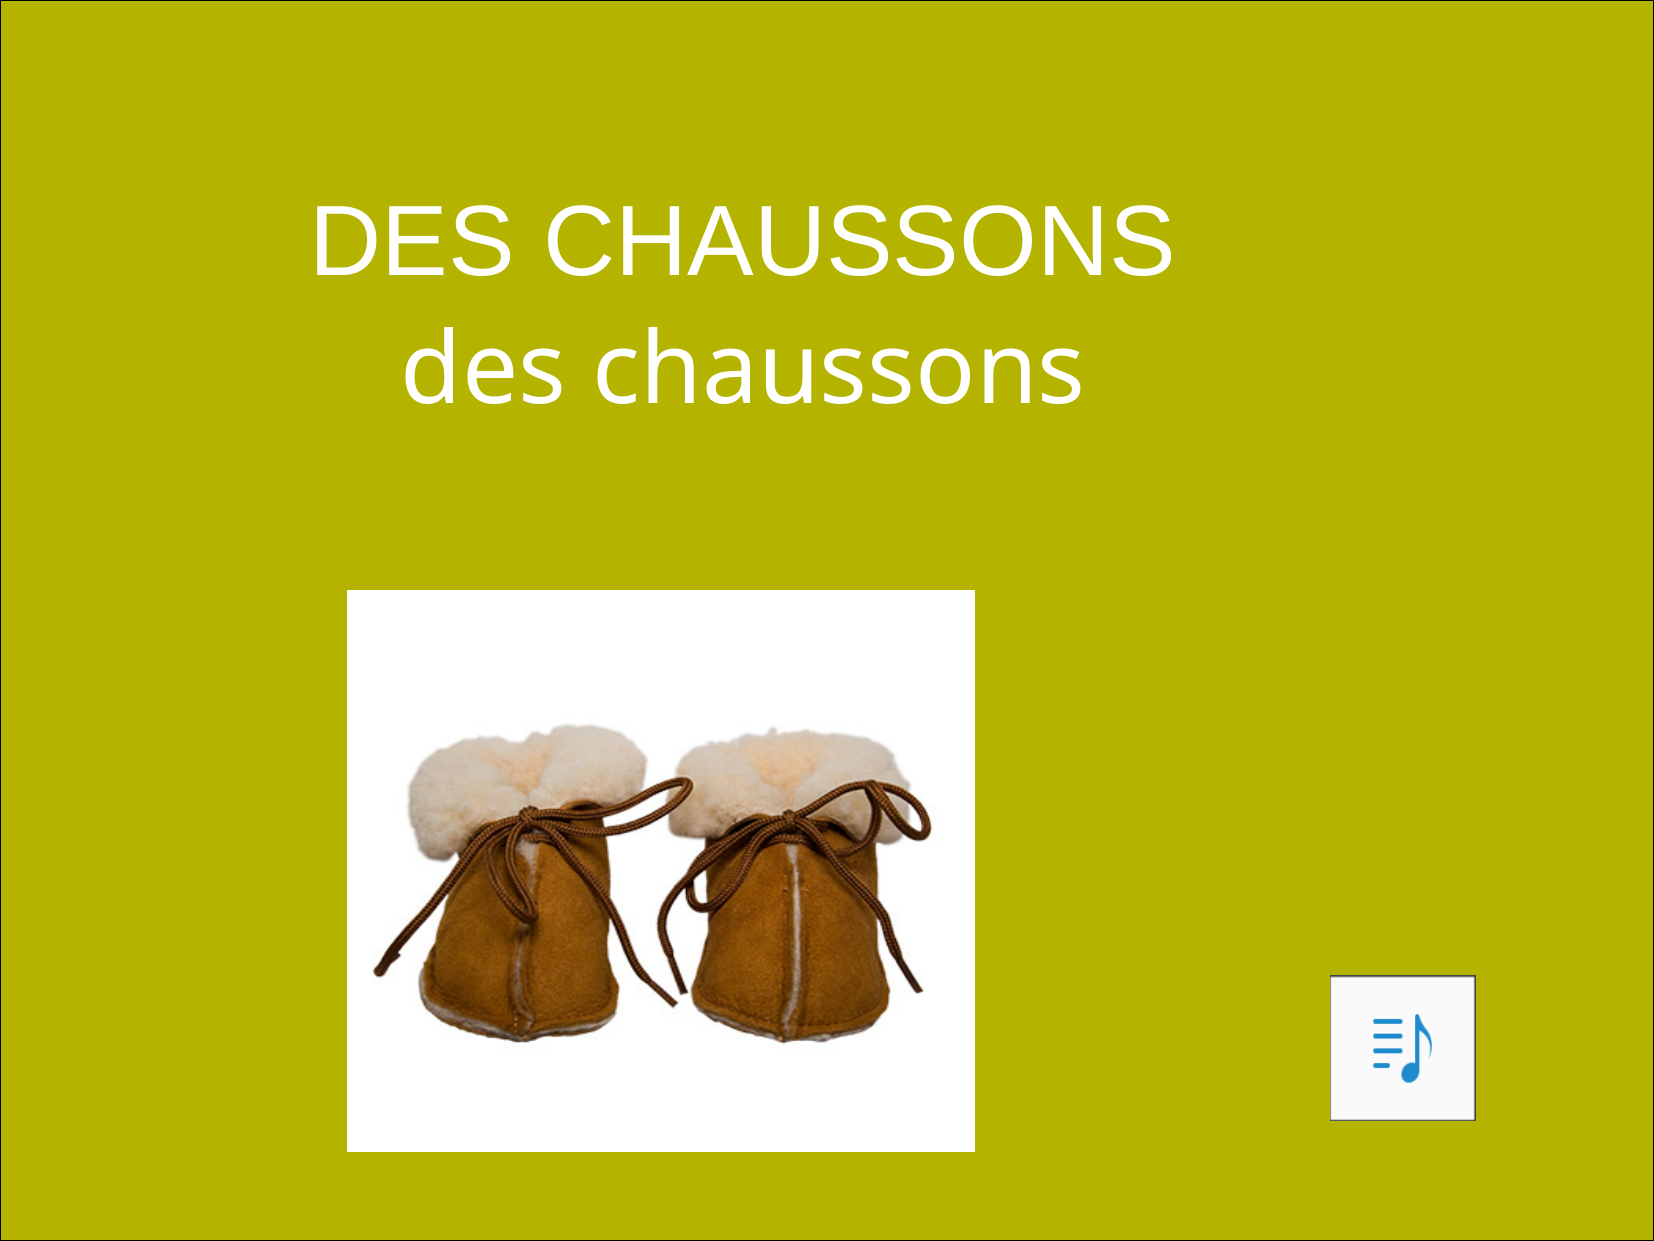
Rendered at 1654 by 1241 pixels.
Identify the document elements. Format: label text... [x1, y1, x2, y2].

text_box DES CHAUSSONS des chaussons [295, 177, 1270, 542]
text_box [0, 0, 1654, 1241]
picture [347, 590, 975, 1152]
